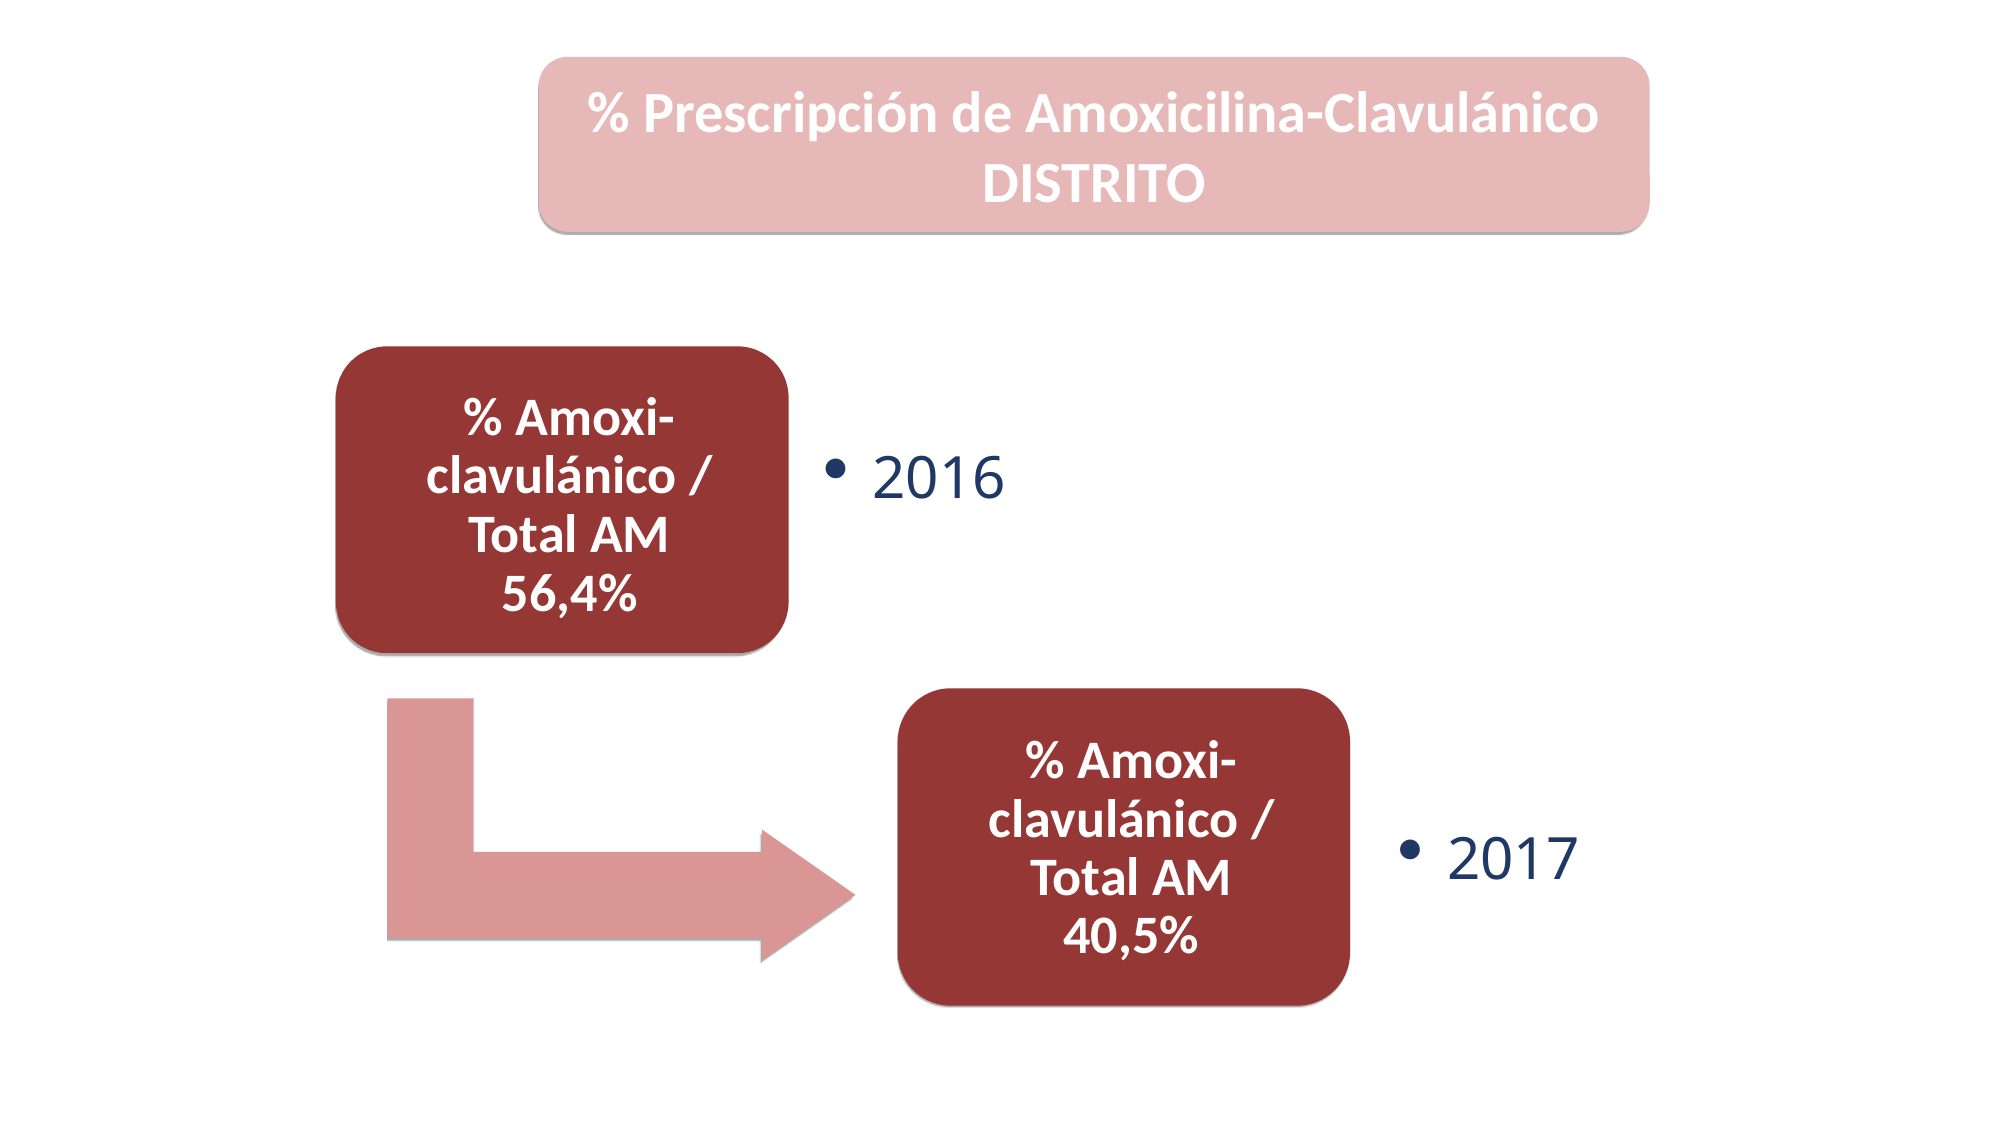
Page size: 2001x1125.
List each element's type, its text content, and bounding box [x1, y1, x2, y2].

text_box 2016 [803, 376, 1188, 583]
text_box % Prescripción de Amoxicilina-Clavulánico DISTRITO [538, 56, 1650, 232]
text_box % Amoxi-clavulánico / Total AM 40,5% [897, 688, 1351, 1006]
text_box [387, 698, 856, 961]
text_box % Amoxi-clavulánico / Total AM 56,4% [335, 346, 789, 654]
text_box 2017 [1378, 711, 1744, 1010]
